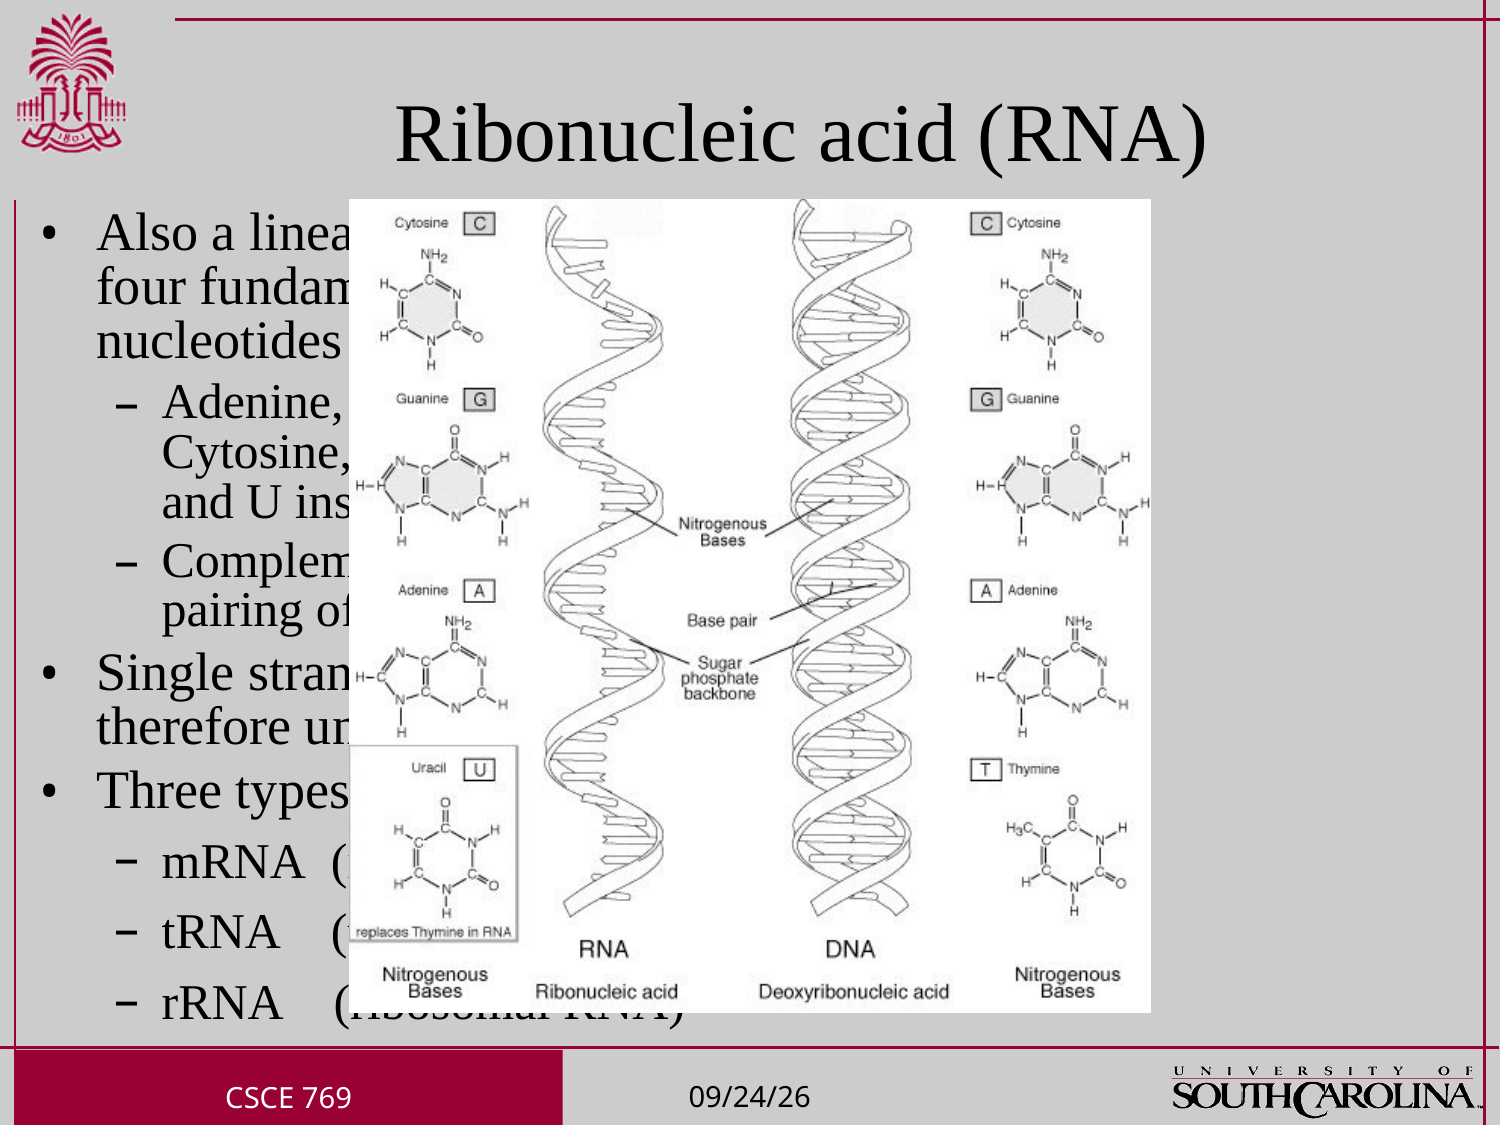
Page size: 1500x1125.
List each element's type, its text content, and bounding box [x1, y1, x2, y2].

title Ribonucleic acid (RNA) [174, 9, 1450, 188]
picture [343, 199, 1476, 1013]
list Also a linear sequence of four fundamental units of nucleotides Adenine, Guanine, Cytosine, Uracil (A, G, C and U instead of T). Complementary base pairing of A-U and G-C Single stranded and therefore unstable. Three types of RNA mRNA (messenger RNA)‏ tRNA (transfer RNA)‏ rRNA (ribosomal RNA)‏ [24, 200, 733, 1028]
picture [12, 12, 131, 155]
picture [1162, 1049, 1483, 1125]
